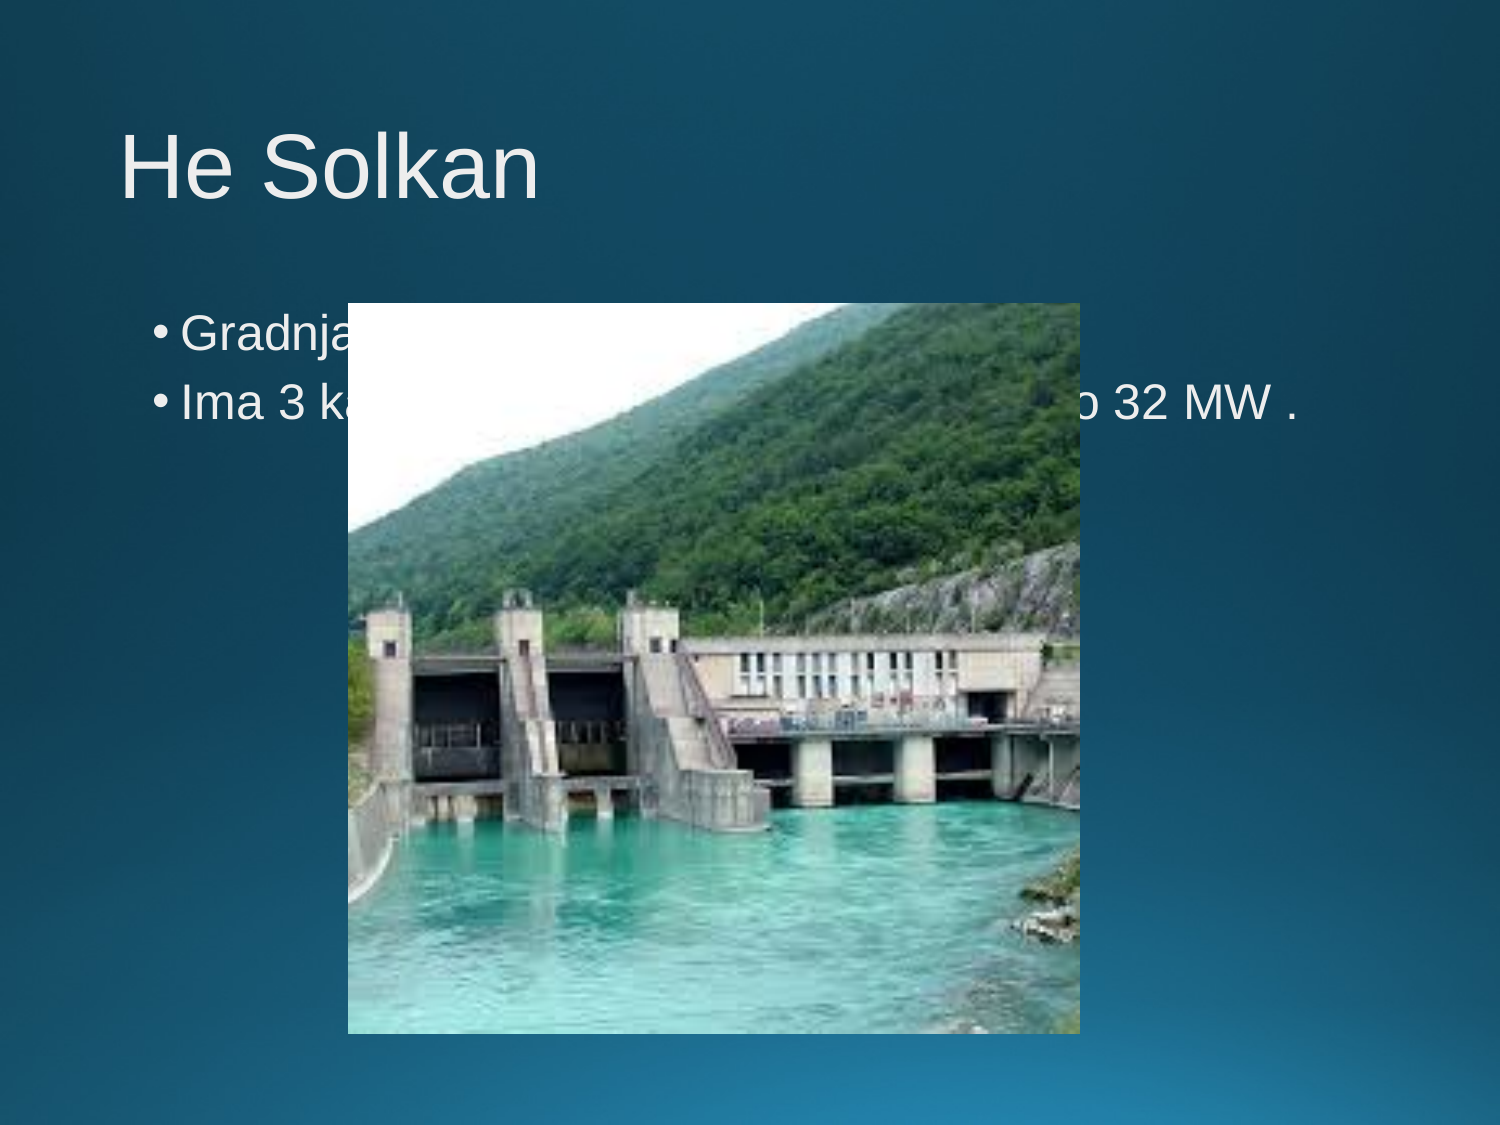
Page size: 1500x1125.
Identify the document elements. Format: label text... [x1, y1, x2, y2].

list Gradnja je bila od leta 1981 do 1984. Ima 3 kaplanove turbine in deluje z močjo 32 MW . [137, 299, 1397, 1014]
picture [0, 0, 1500, 1125]
title He Solkan [103, 59, 1397, 278]
